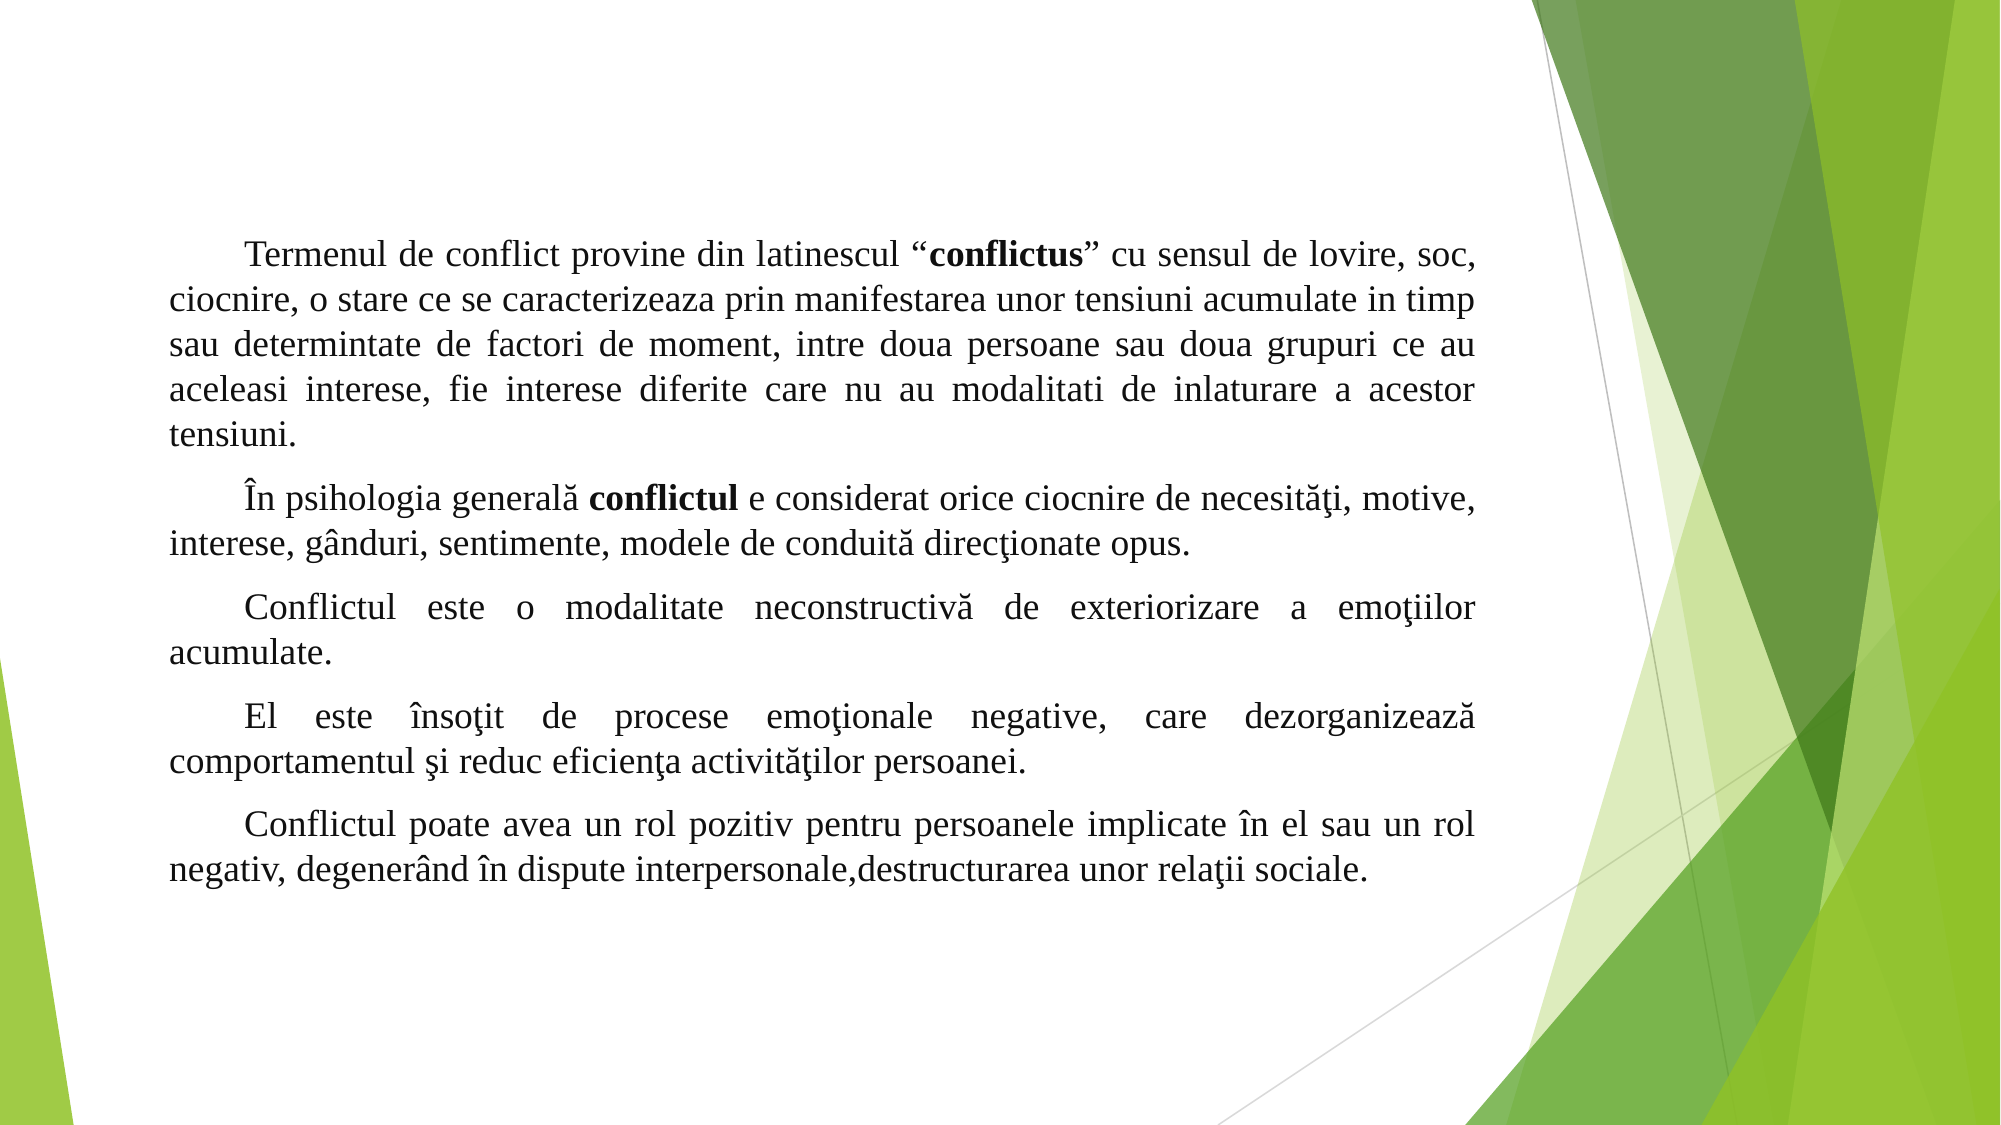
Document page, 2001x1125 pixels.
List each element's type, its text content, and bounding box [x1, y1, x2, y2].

text_box Termenul de conflict provine din latinescul “conflictus” cu sensul de lovire, soc, ciocnire, o stare ce se caracterizeaza prin manifestarea unor tensiuni acumulate in timp sau determintate de factori de moment, intre doua persoane sau doua grupuri ce au aceleasi interese, fie interese diferite care nu au modalitati de inlaturare a acestor tensiuni. În psihologia generală conflictul e considerat orice ciocnire de necesităţi, motive, interese, gânduri, sentimente, modele de conduită direcţionate opus. Conflictul este o modalitate neconstructivă de exteriorizare a emoţiilor acumulate. El este însoţit de procese emoţionale negative, care dezorganizează comportamentul şi reduc eficienţa activităţilor persoanei. Conflictul poate avea un rol pozitiv pentru persoanele implicate în el sau un rol negativ, degenerând în dispute interpersonale,destructurarea unor relaţii sociale. [154, 221, 1493, 904]
